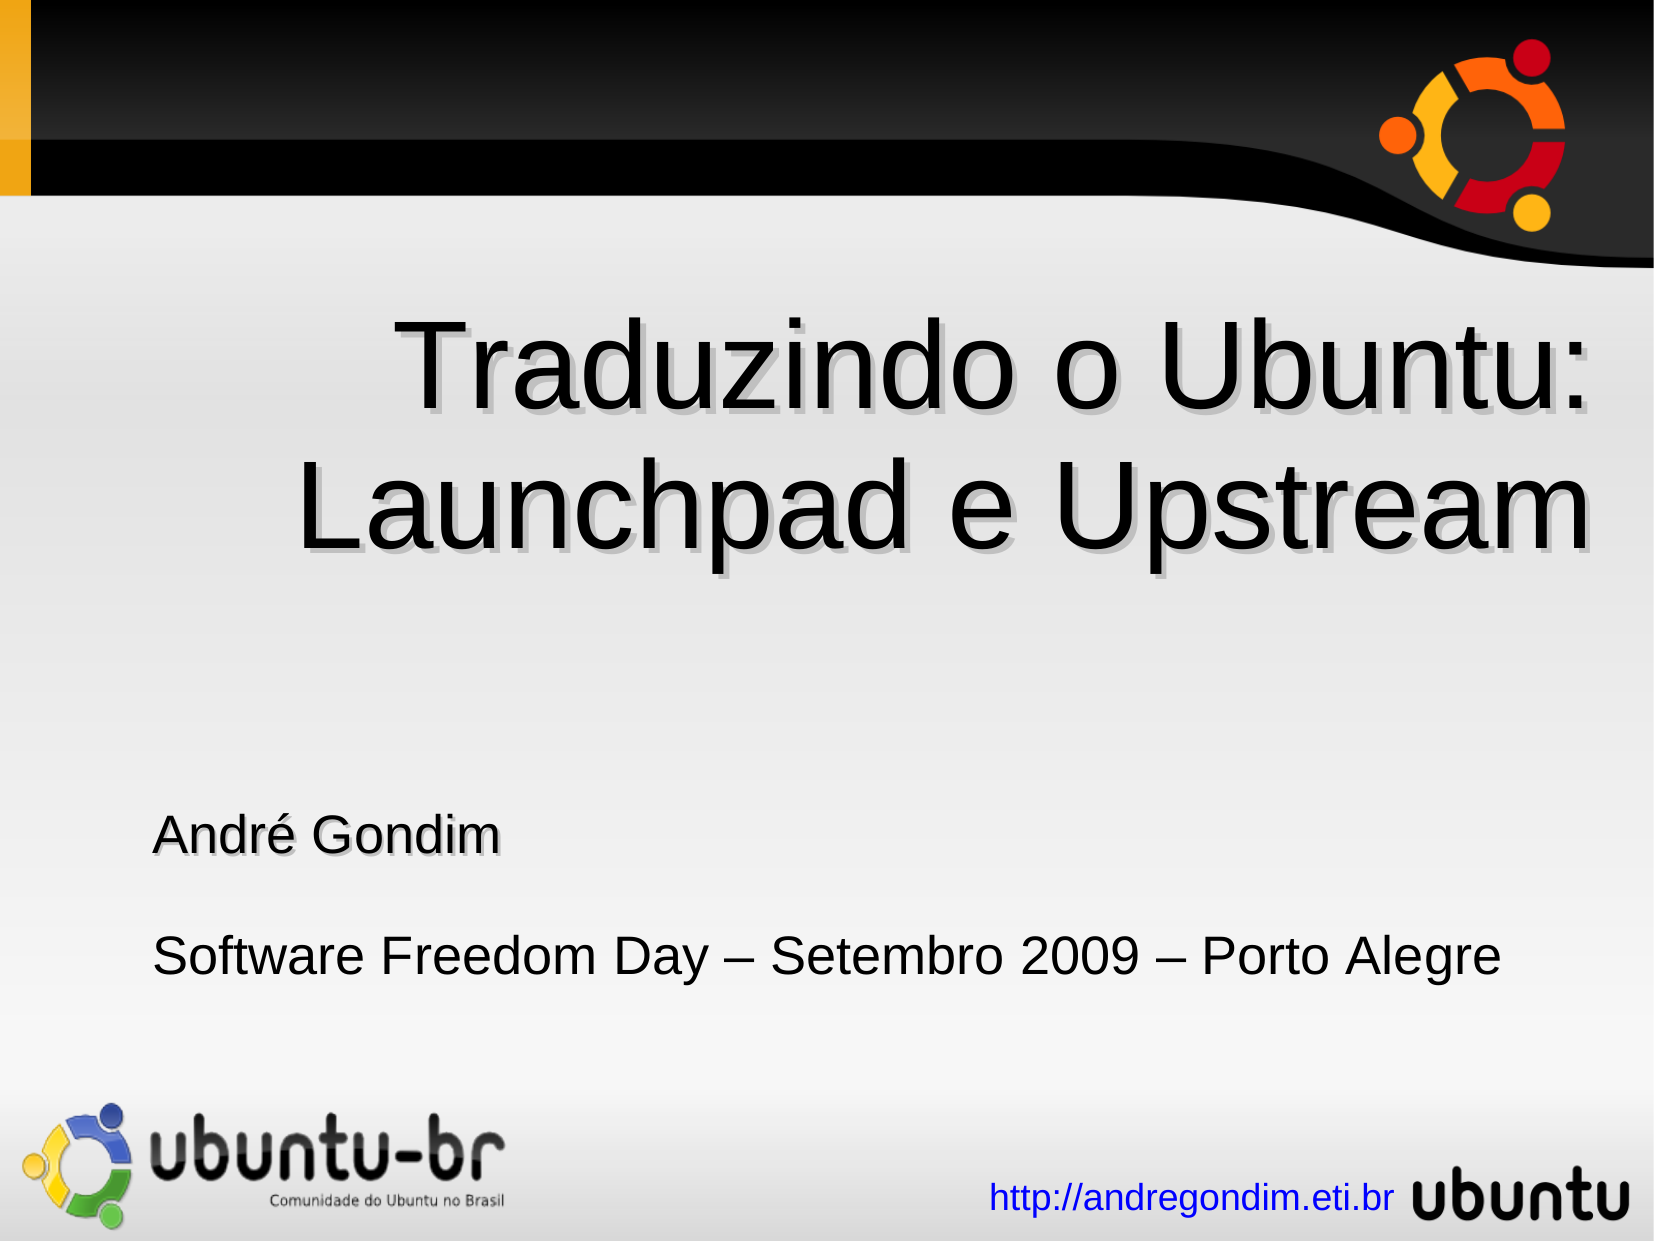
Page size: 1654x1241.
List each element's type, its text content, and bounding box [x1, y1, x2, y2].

picture [0, 0, 1654, 1241]
title [76, 0, 1565, 208]
text_box André Gondim Software Freedom Day – Setembro 2009 – Porto Alegre [118, 797, 1536, 994]
list Traduzindo o Ubuntu: Launchpad e Upstream [206, 295, 1595, 575]
